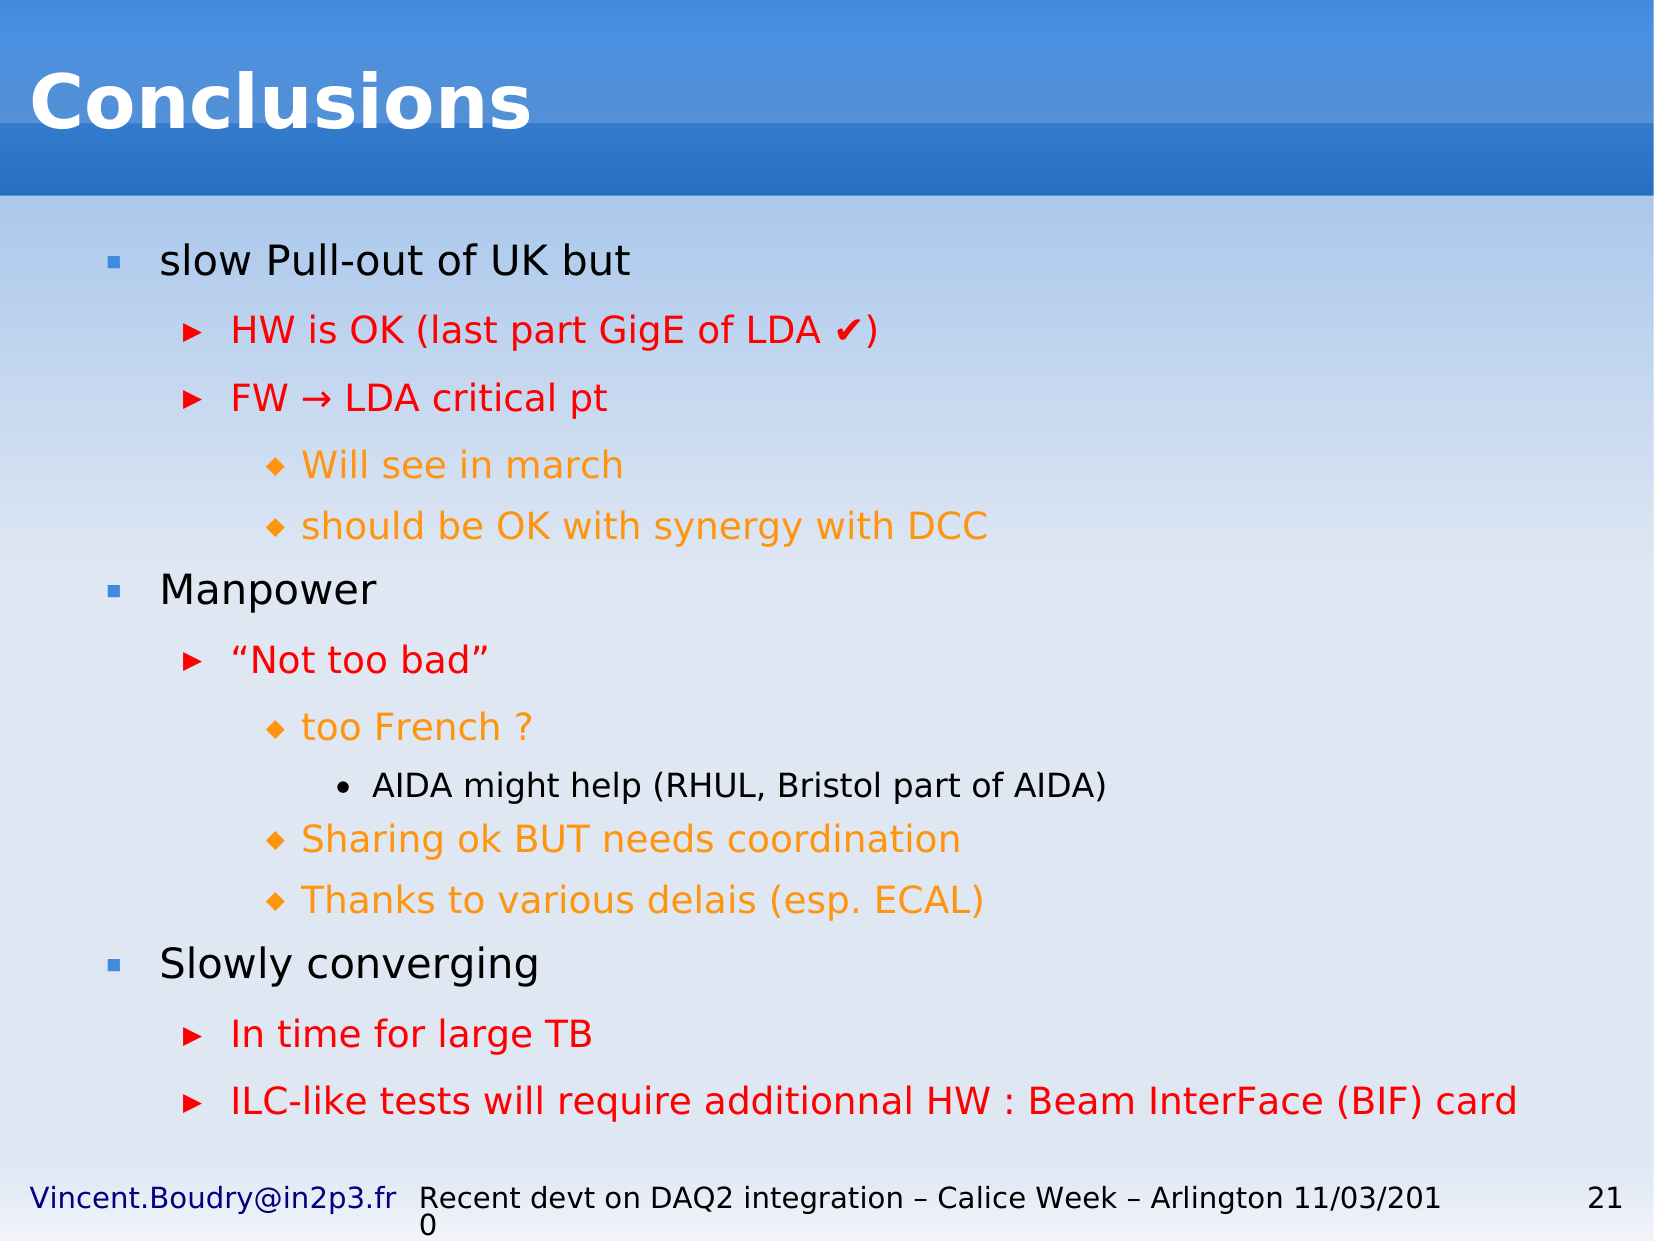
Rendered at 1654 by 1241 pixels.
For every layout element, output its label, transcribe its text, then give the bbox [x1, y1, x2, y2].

title Conclusions [29, 7, 1654, 200]
list slow Pull-out of UK but HW is OK (last part GigE of LDA ✔) FW → LDA critical pt Will see in march should be OK with synergy with DCC Manpower “Not too bad” too French ? AIDA might help (RHUL, Bristol part of AIDA) Sharing ok BUT needs coordination Thanks to various delais (esp. ECAL) Slowly converging In time for large TB ILC-like tests will require additionnal HW : Beam InterFace (BIF) card [88, 236, 1625, 1152]
picture [0, 0, 1654, 1241]
